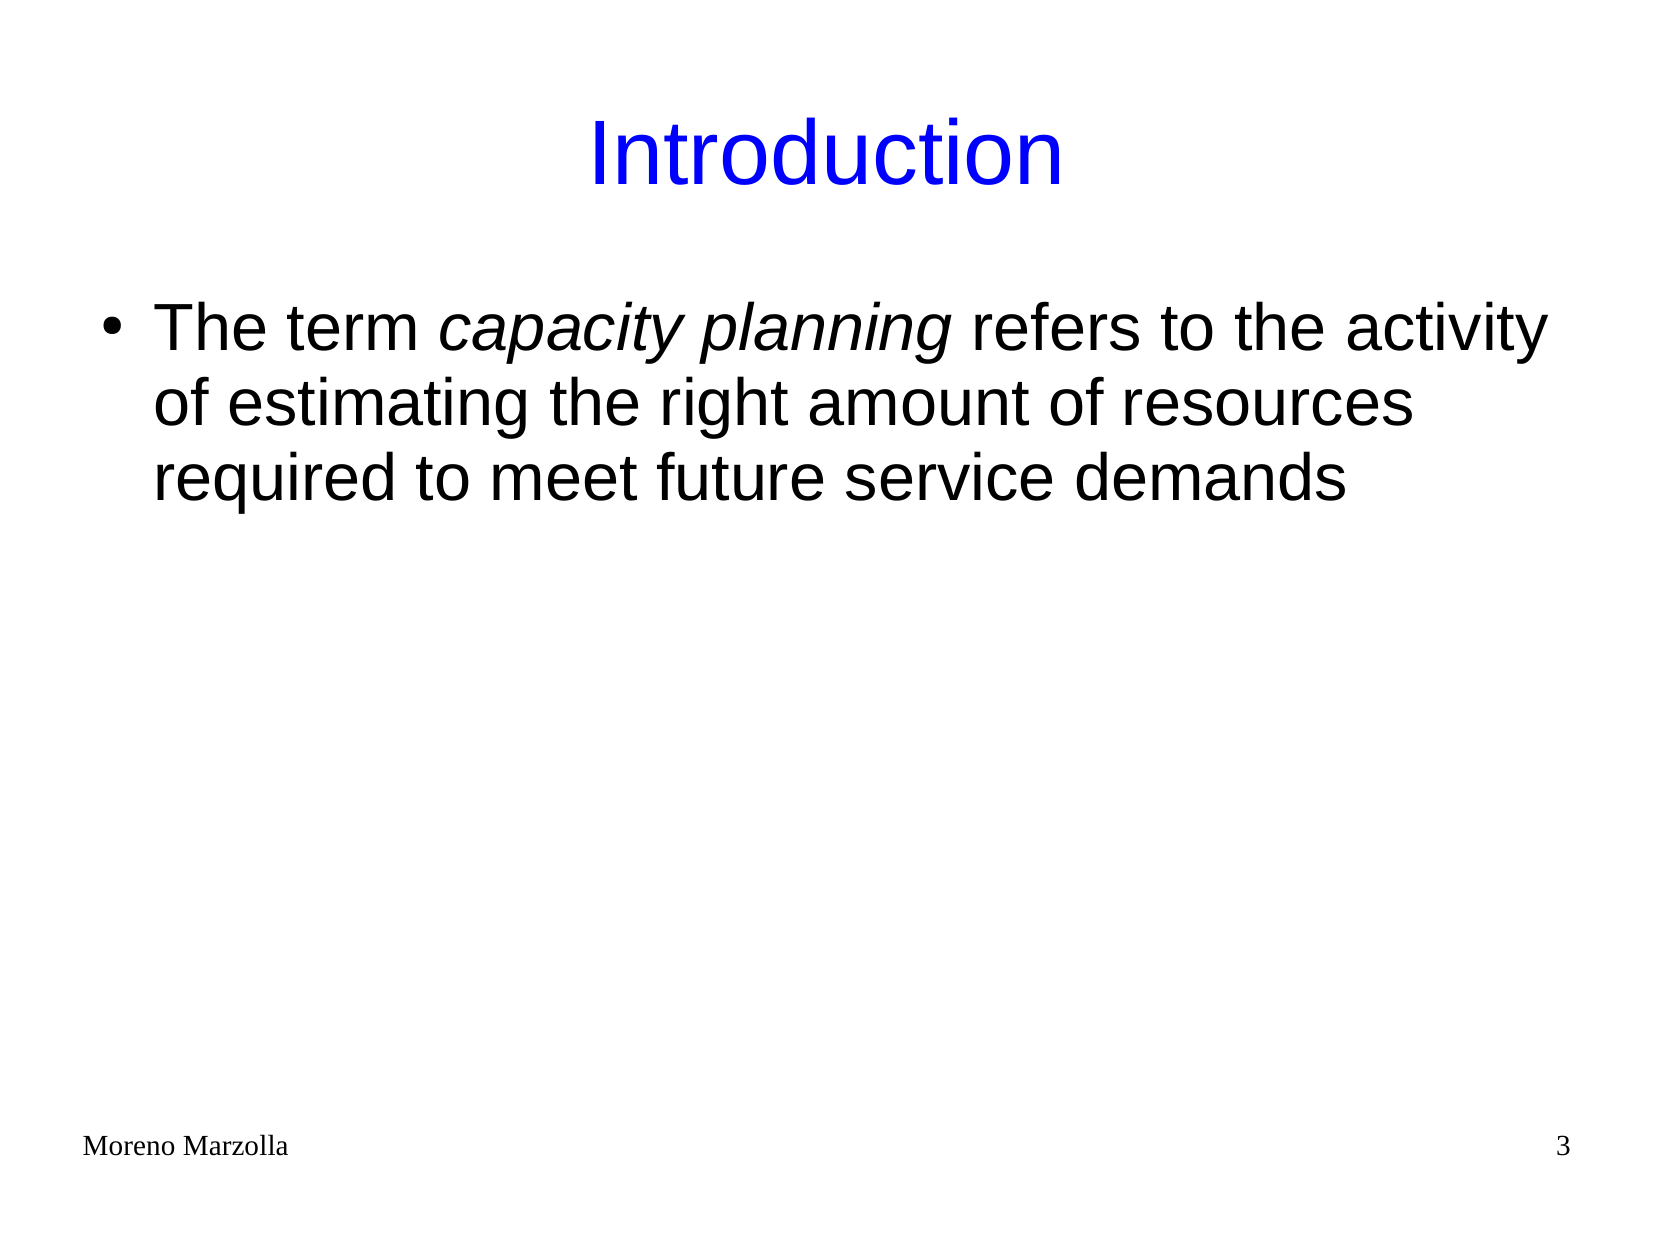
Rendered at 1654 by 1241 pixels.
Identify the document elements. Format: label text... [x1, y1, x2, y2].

title Introduction [82, 56, 1571, 250]
list The term capacity planning refers to the activity of estimating the right amount of resources required to meet future service demands [82, 290, 1571, 1094]
